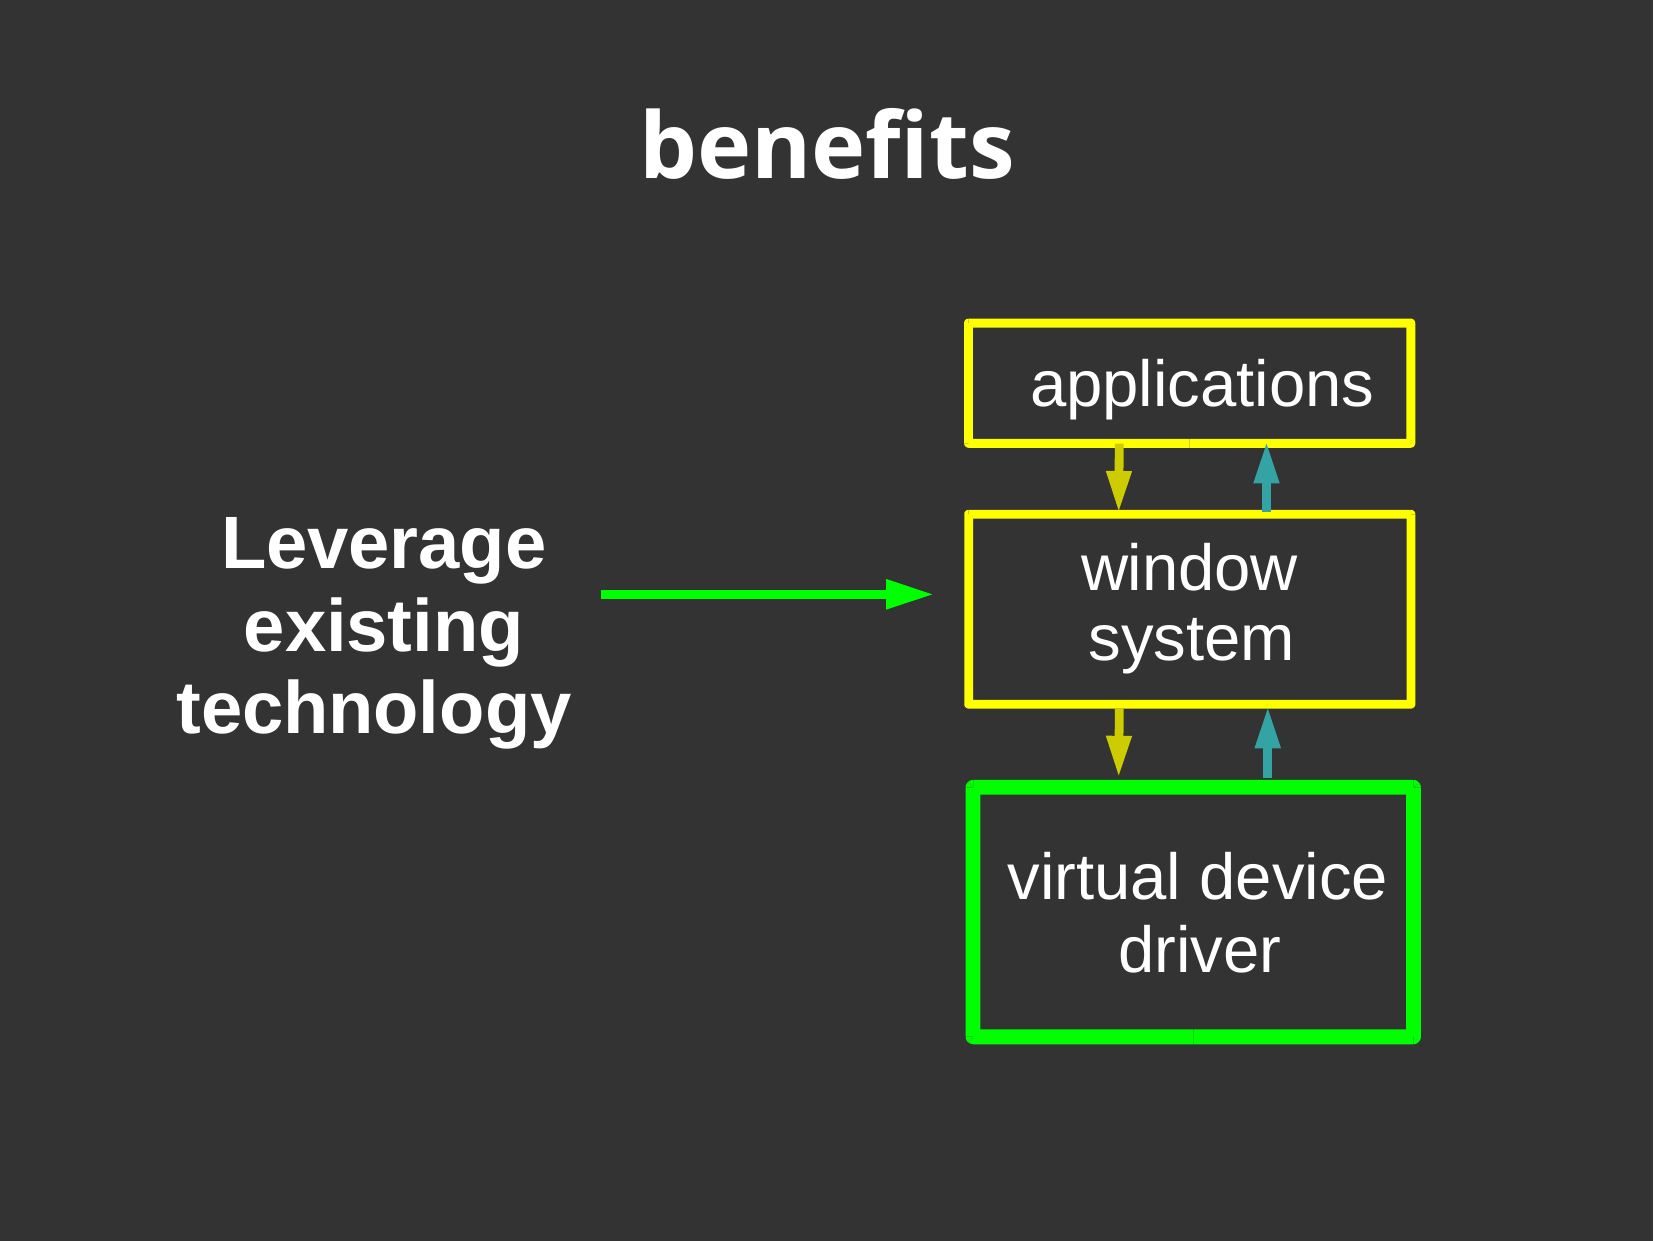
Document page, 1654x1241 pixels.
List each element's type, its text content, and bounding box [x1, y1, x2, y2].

picture [176, 318, 1423, 1047]
title benefits [121, 39, 1533, 247]
